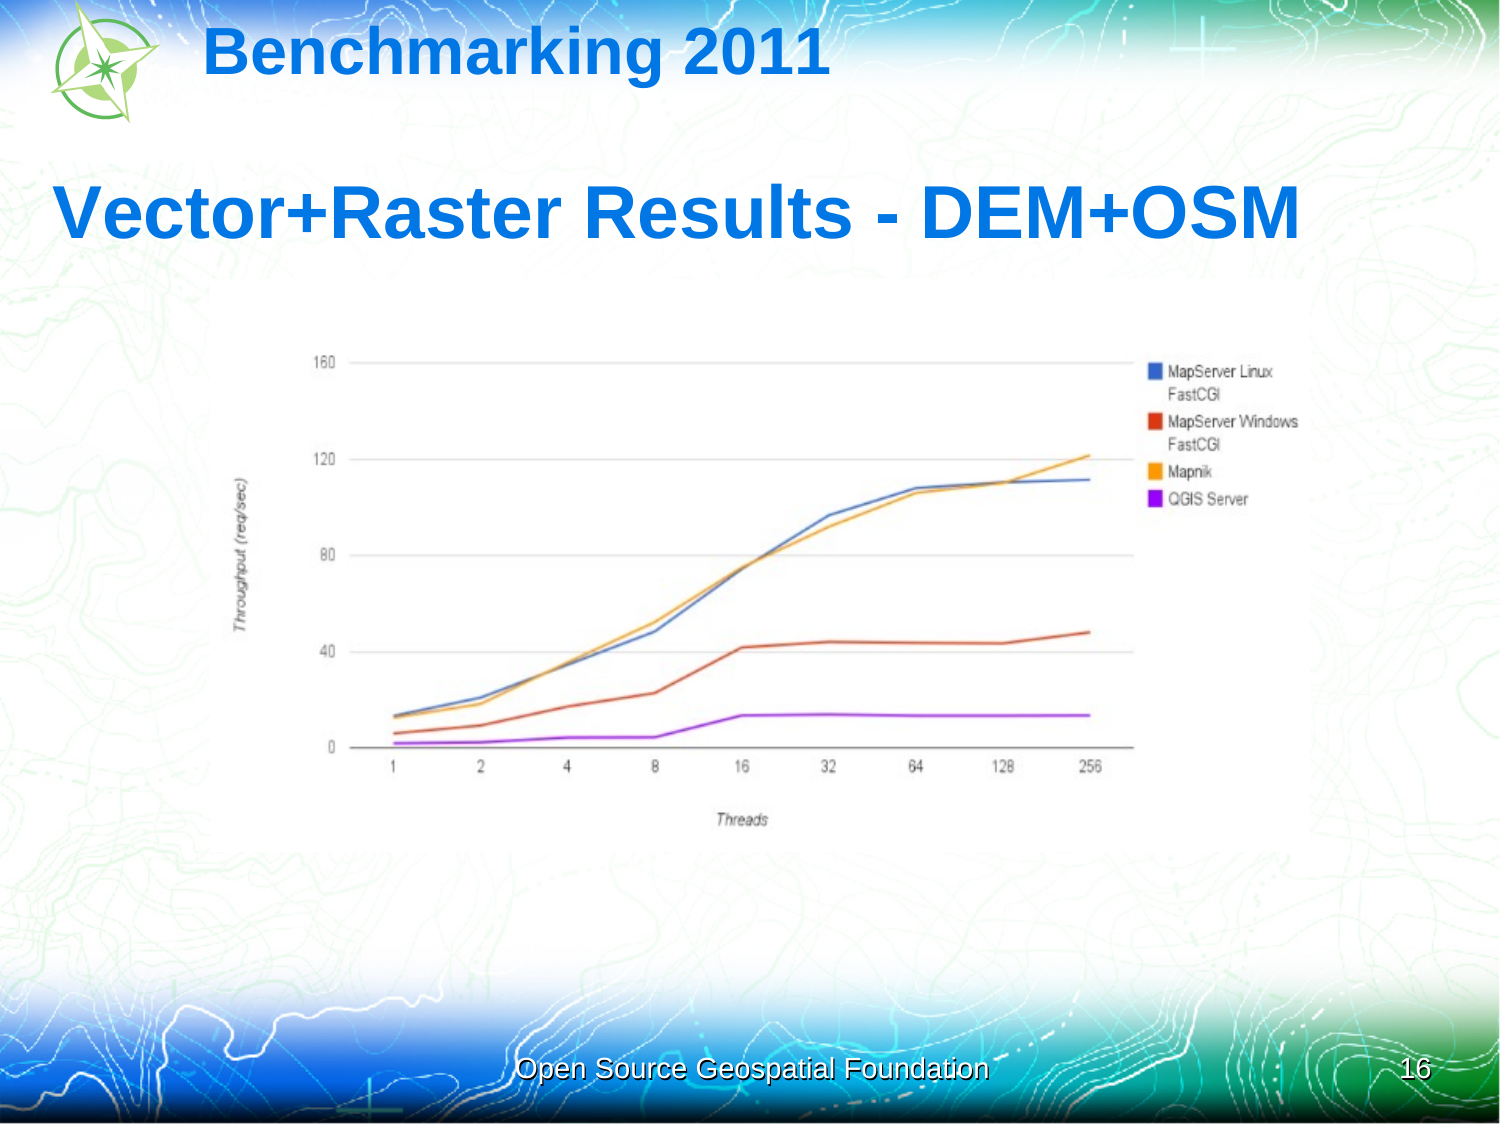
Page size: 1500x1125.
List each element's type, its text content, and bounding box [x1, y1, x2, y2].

title Vector+Raster Results - DEM+OSM [37, 158, 1500, 263]
title Benchmarking 2011 [187, 0, 1487, 101]
text_box <number> [1134, 1045, 1447, 1112]
text_box Open Source Geospatial Foundation [383, 1045, 1122, 1112]
picture [0, 0, 1500, 1125]
